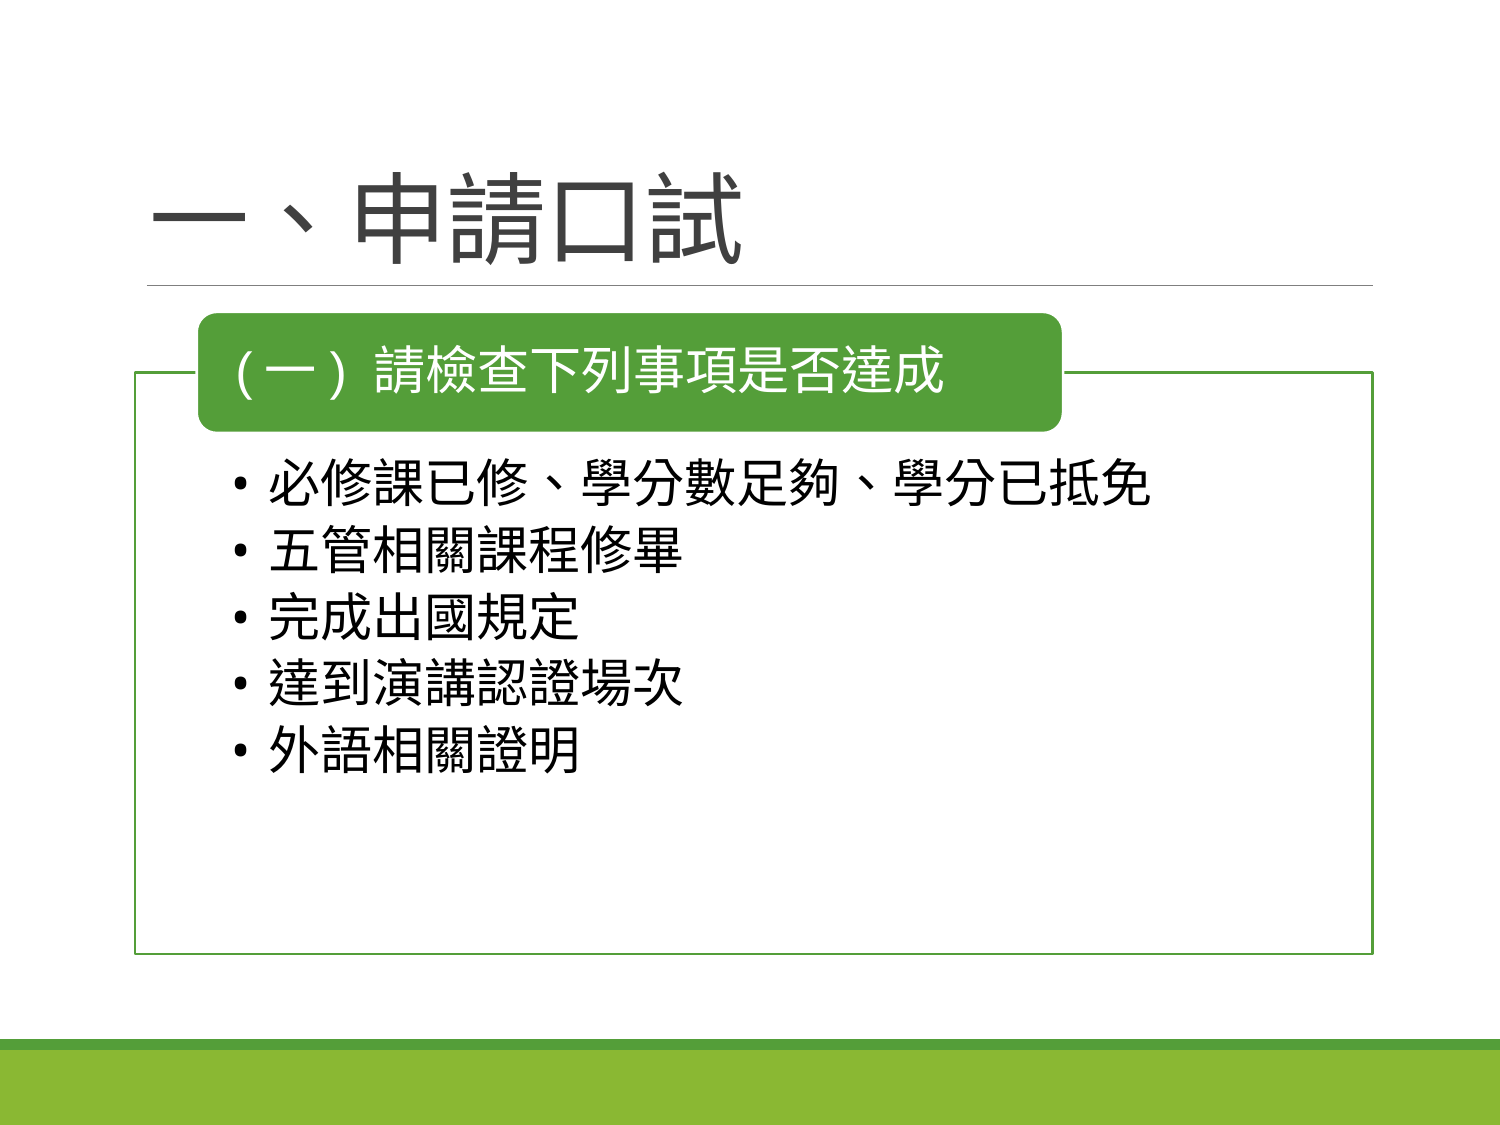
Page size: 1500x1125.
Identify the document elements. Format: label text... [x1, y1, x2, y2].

title 一、申請口試 [134, 47, 1373, 285]
text_box 必修課已修、學分數足夠、學分已抵免 五管相關課程修畢 完成出國規定 達到演講認證場次 外語相關證明 [134, 372, 1373, 954]
text_box (一) 請檢查下列事項是否達成 [196, 311, 1064, 433]
